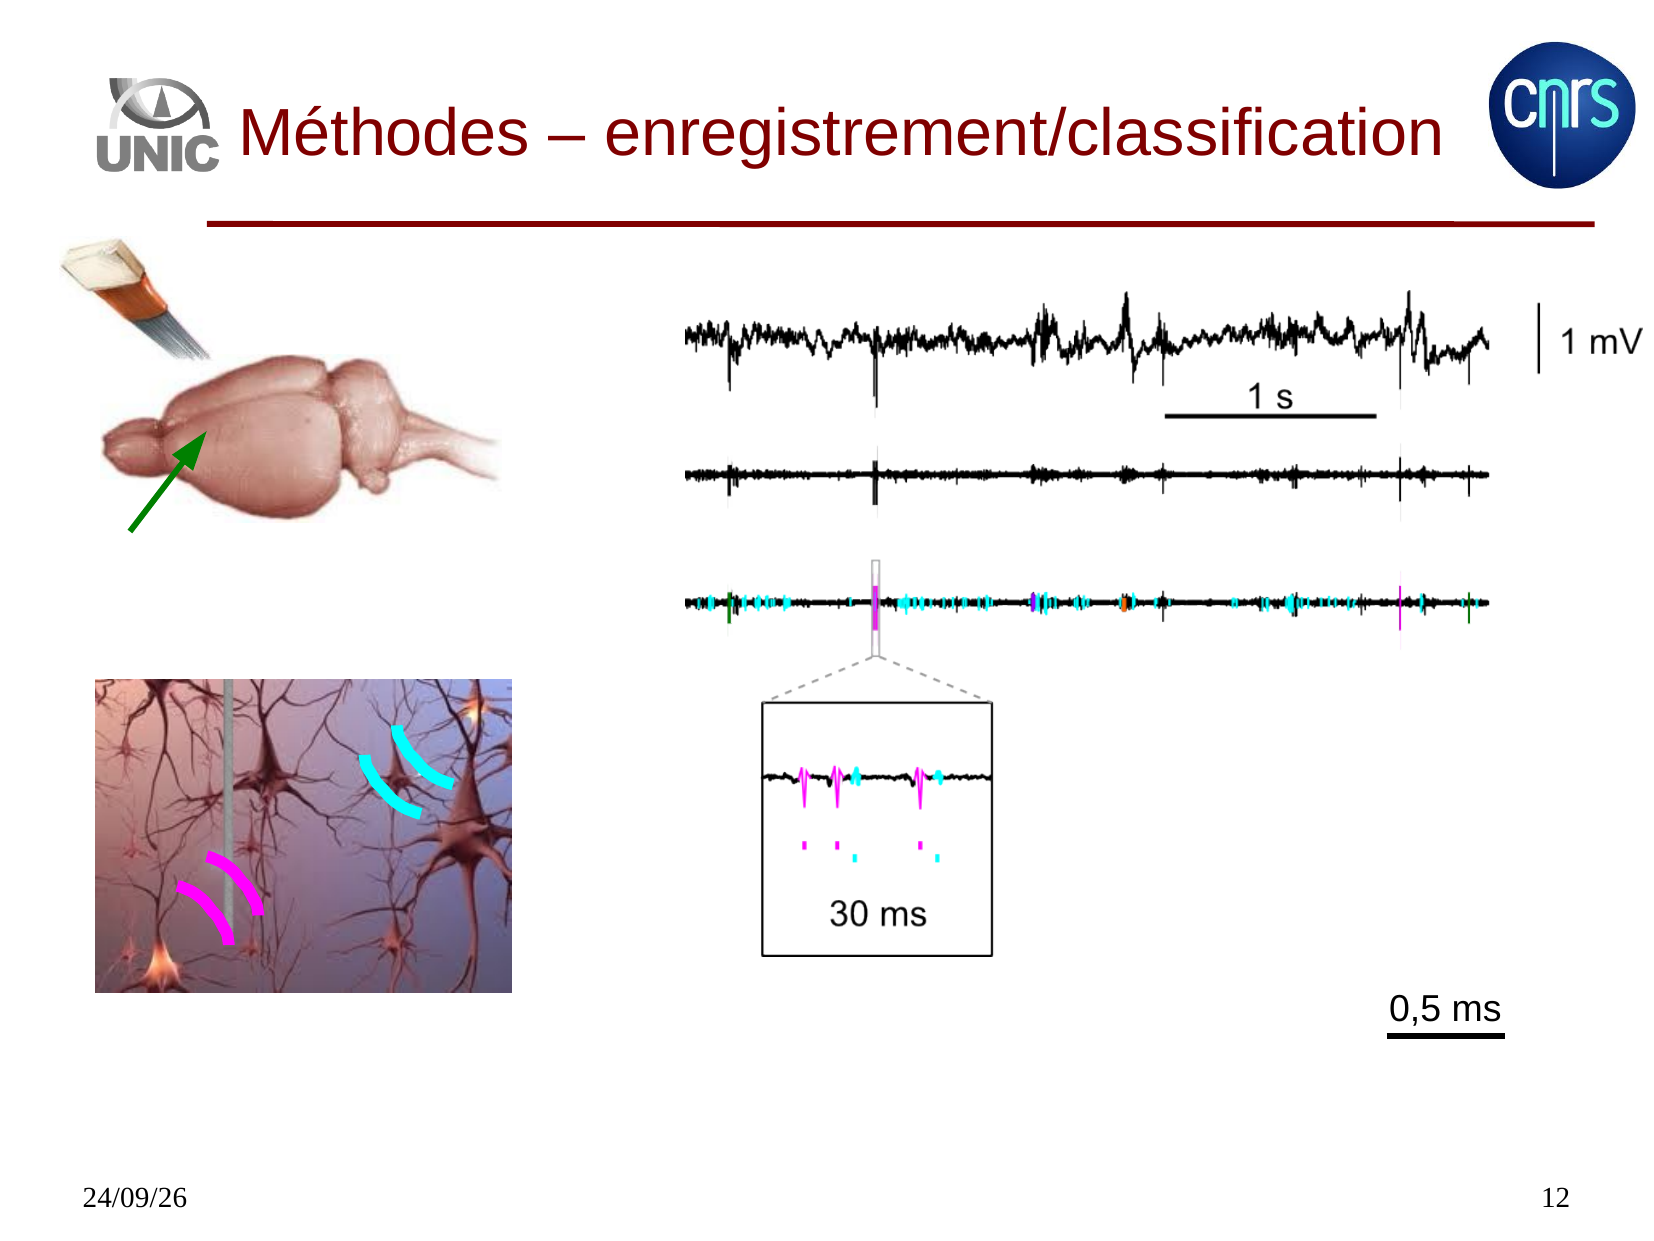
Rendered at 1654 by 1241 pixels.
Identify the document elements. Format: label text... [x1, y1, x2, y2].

picture [1488, 41, 1636, 189]
text_box Méthodes – enregistrement/classification [206, 88, 1477, 207]
text_box <numéro> [1185, 1180, 1571, 1215]
picture [89, 65, 226, 187]
text_box 0,5 ms [1374, 977, 1517, 1037]
picture [59, 236, 502, 524]
picture [685, 290, 1643, 1093]
picture [95, 679, 512, 993]
text_box 13/02/12 [82, 1180, 468, 1215]
